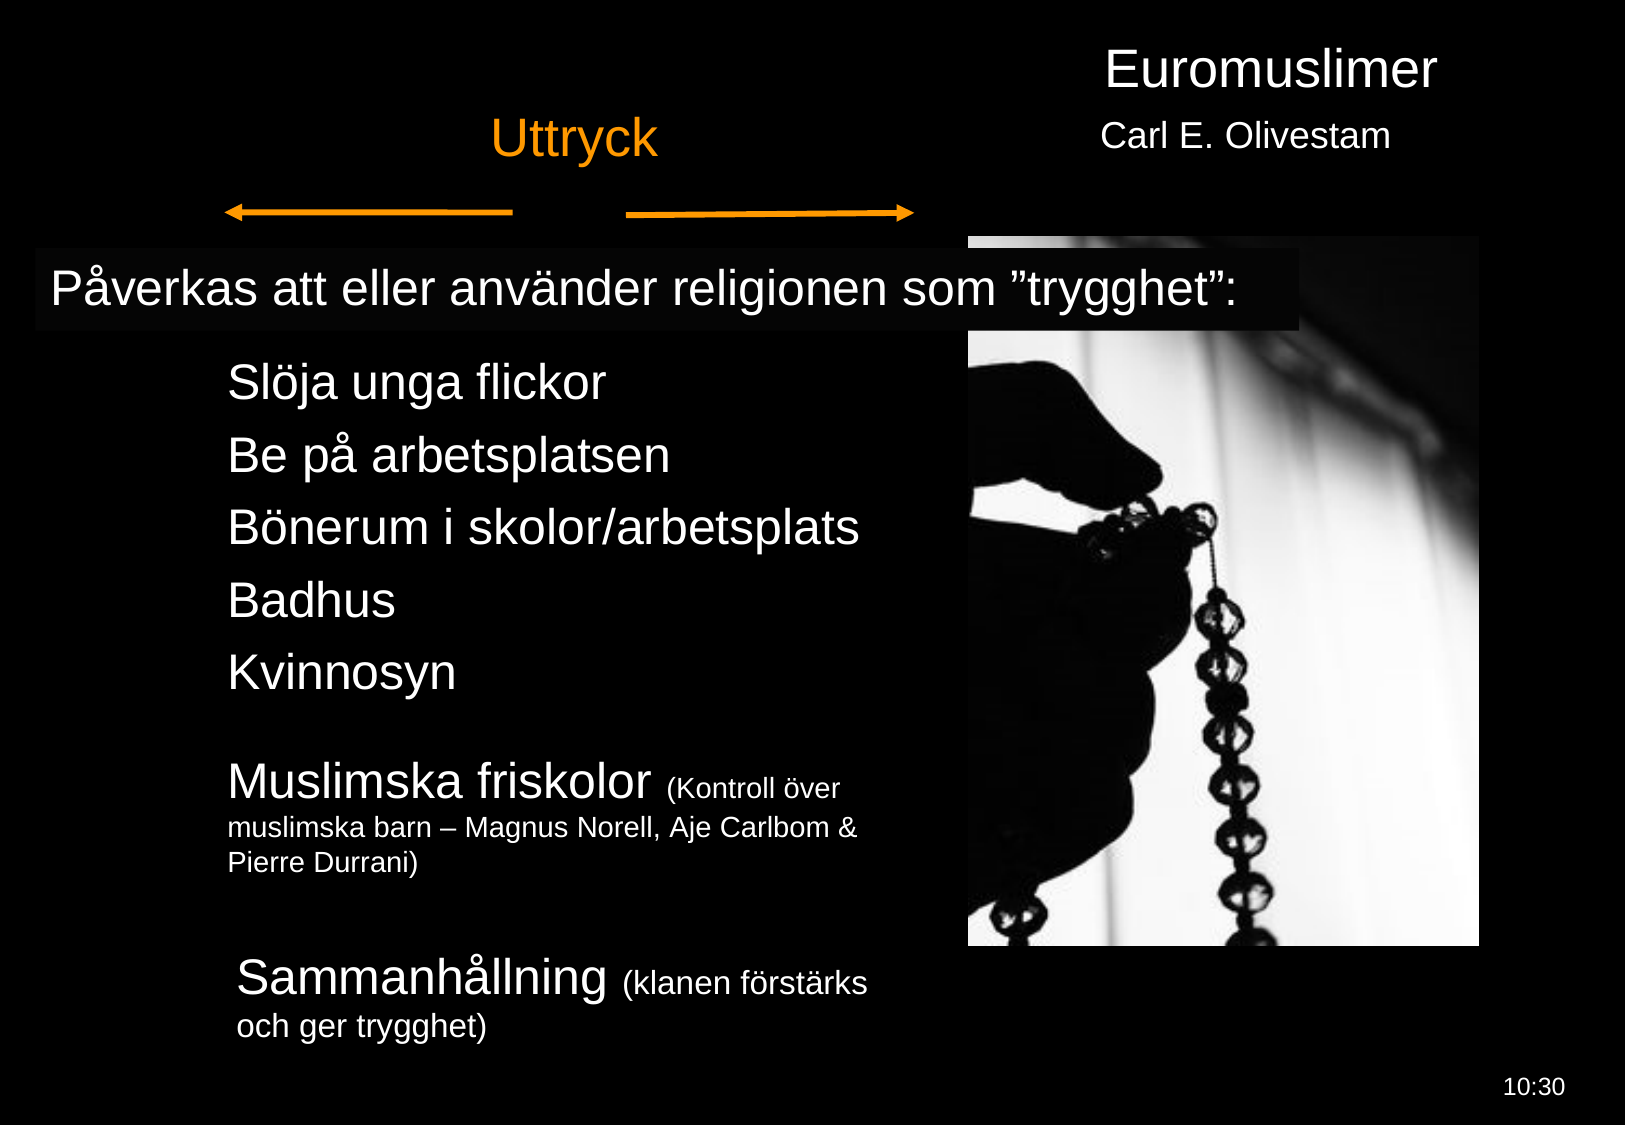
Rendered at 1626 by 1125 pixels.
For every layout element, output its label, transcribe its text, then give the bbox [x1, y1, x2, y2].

text_box 10:30 [1488, 1062, 1583, 1108]
picture [968, 236, 1479, 946]
text_box Muslimska friskolor (Kontroll över muslimska barn – Magnus Norell, Aje Carlbom & Pierre Durrani) [212, 741, 934, 886]
text_box Sammanhållning (klanen förstärks och ger trygghet) [221, 936, 907, 1057]
text_box Uttryck [460, 94, 697, 175]
text_box Påverkas att eller använder religionen som ”trygghet”: [35, 248, 1300, 331]
text_box Slöja unga flickor Be på arbetsplatsen Bönerum i skolor/arbetsplats Badhus Kvinnosyn [212, 342, 934, 674]
text_box Euromuslimer Carl E. Olivestam [1074, 26, 1512, 213]
